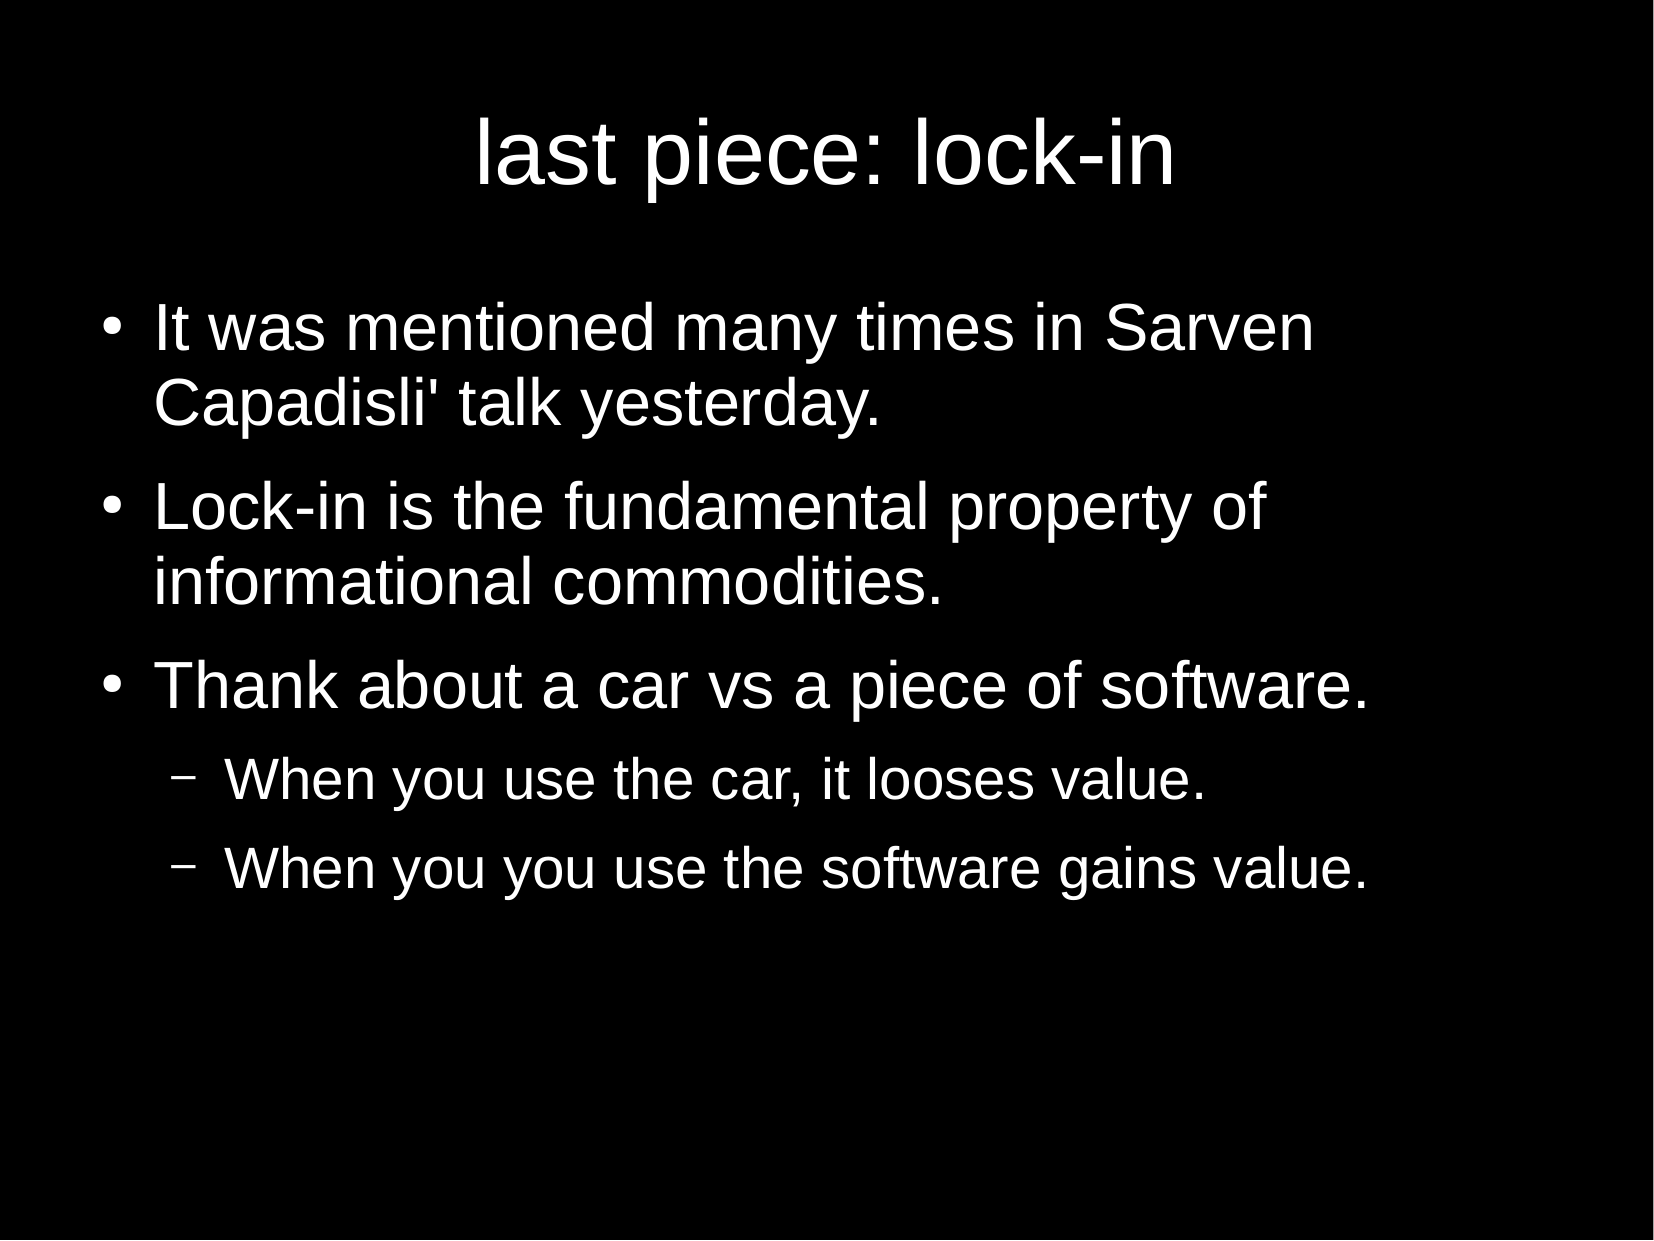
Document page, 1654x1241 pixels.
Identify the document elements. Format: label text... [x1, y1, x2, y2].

title last piece: lock-in [82, 49, 1571, 257]
list It was mentioned many times in Sarven Capadisli' talk yesterday. Lock-in is the fundamental property of informational commodities. Thank about a car vs a piece of software. When you use the car, it looses value. When you you use the software gains value. [82, 290, 1571, 1010]
